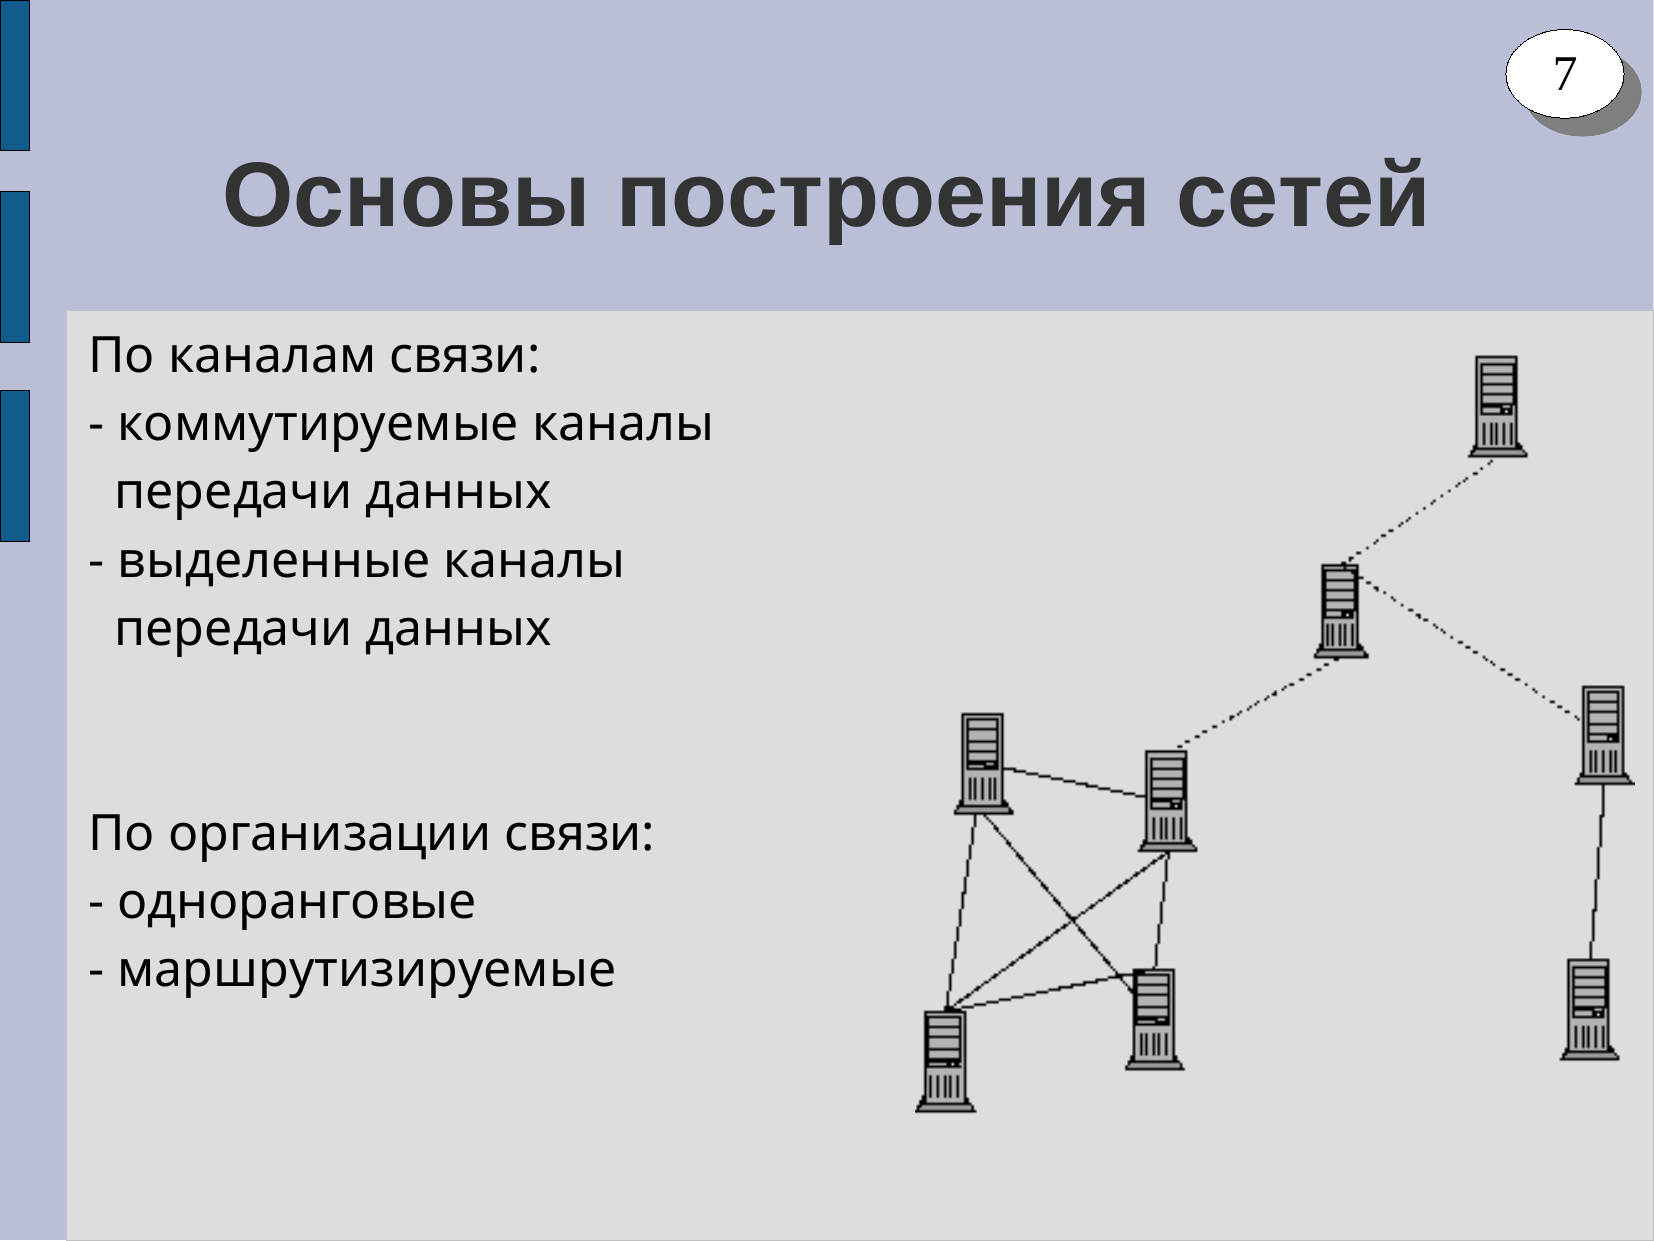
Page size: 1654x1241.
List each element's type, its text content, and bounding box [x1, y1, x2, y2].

picture [915, 354, 1635, 1158]
title Основы построения сетей [121, 91, 1534, 299]
text_box 7 [1505, 29, 1625, 119]
text_box По каналам связи: - коммутируемые каналы передачи данных - выделенные каналы передачи данных По организации связи: - одноранговые - маршрутизируемые [88, 318, 827, 1221]
